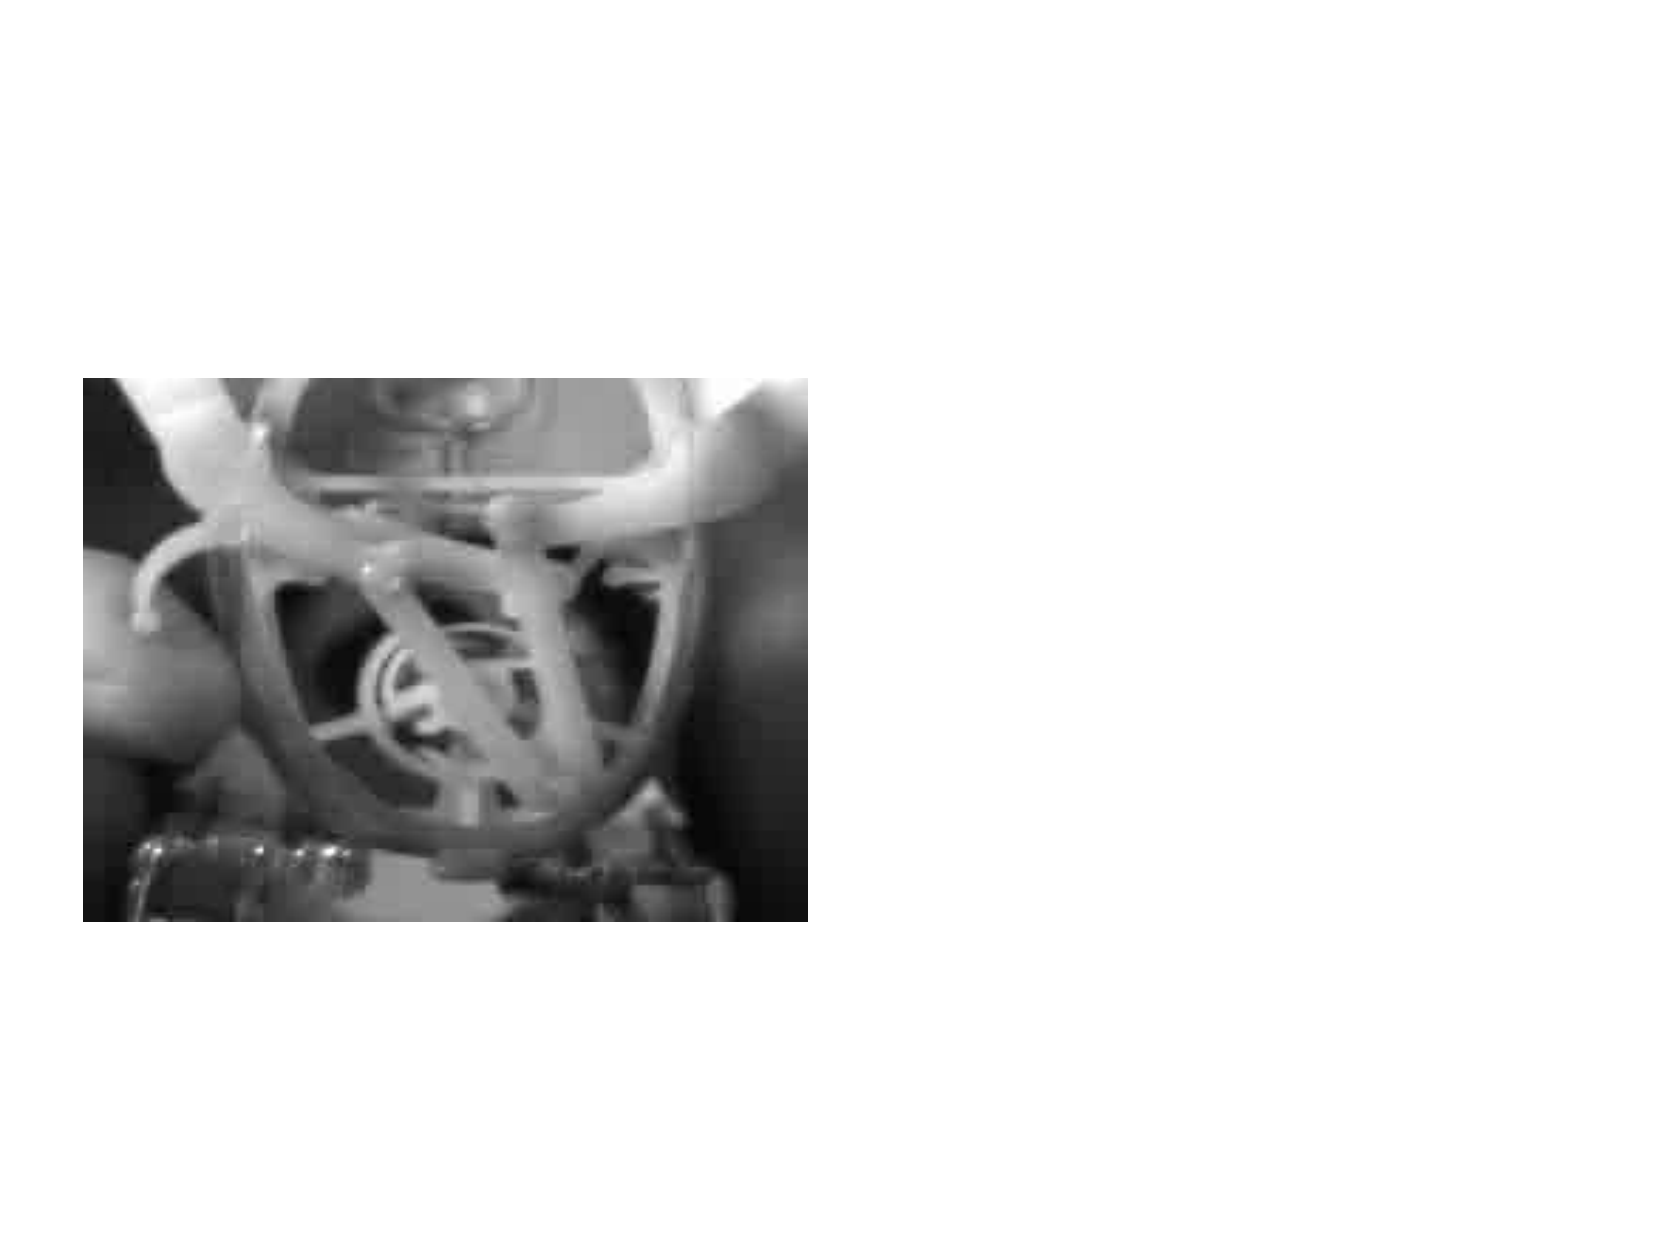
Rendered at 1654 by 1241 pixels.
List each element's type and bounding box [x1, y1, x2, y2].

text_box [82, 377, 809, 923]
